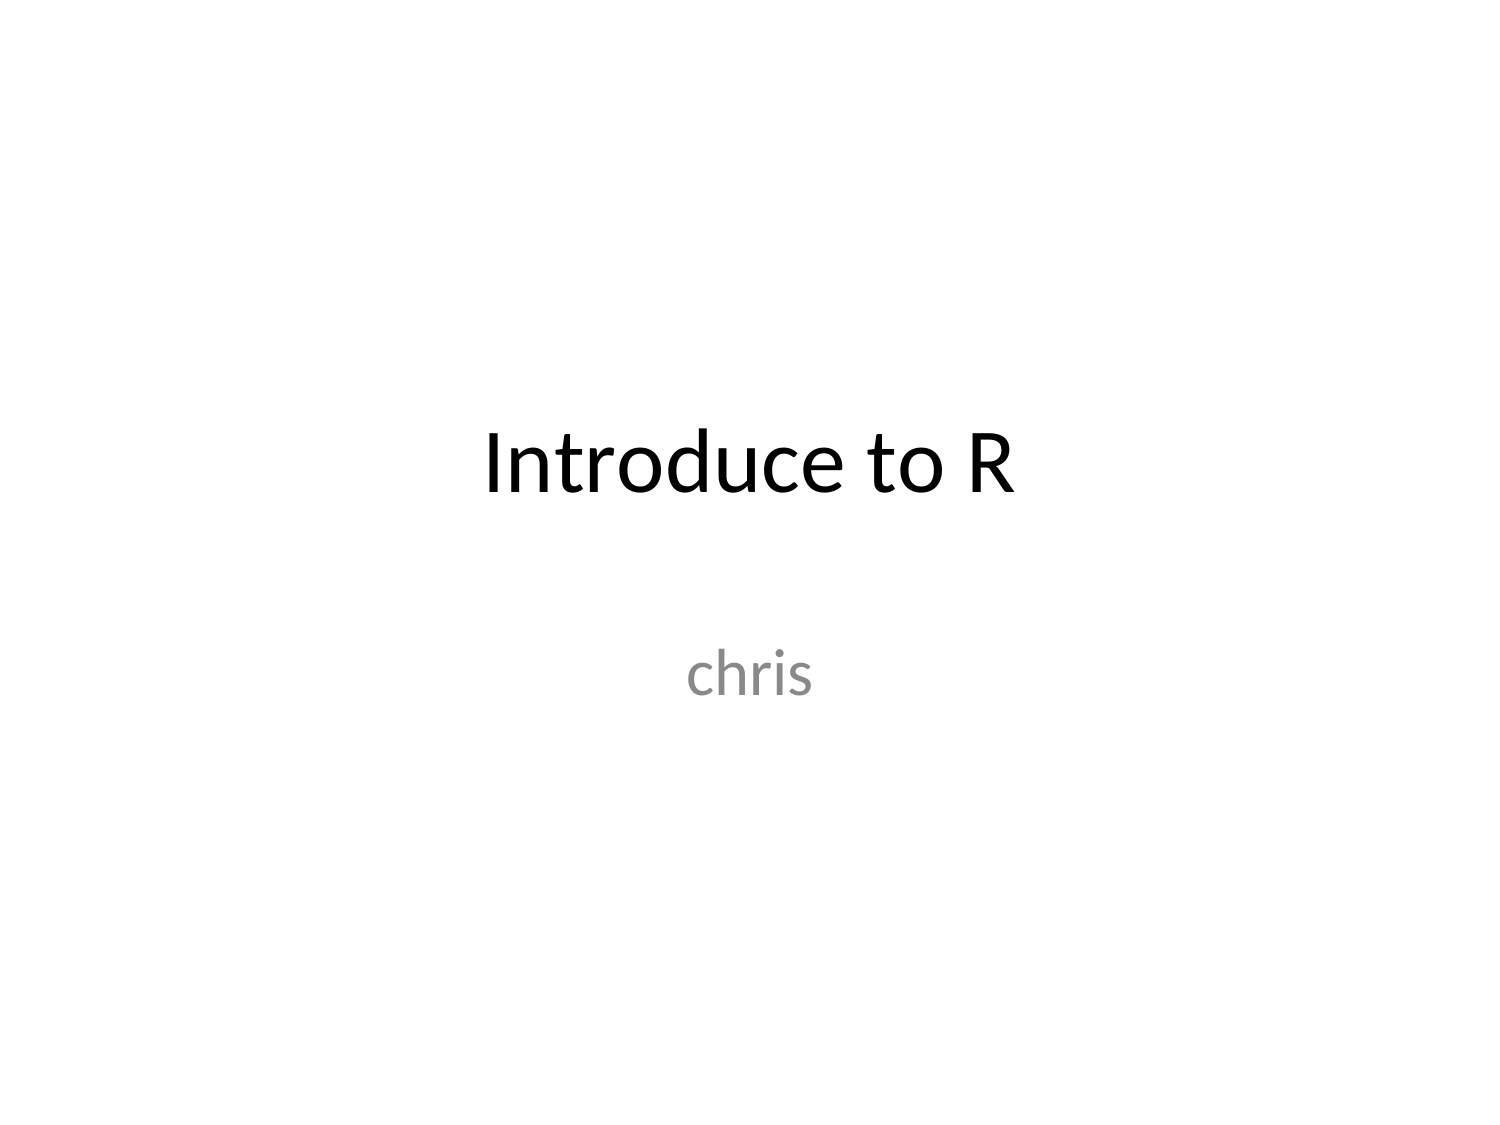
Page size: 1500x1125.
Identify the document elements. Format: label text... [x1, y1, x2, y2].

text_box chris [225, 637, 1276, 926]
title Introduce to R [112, 349, 1388, 591]
